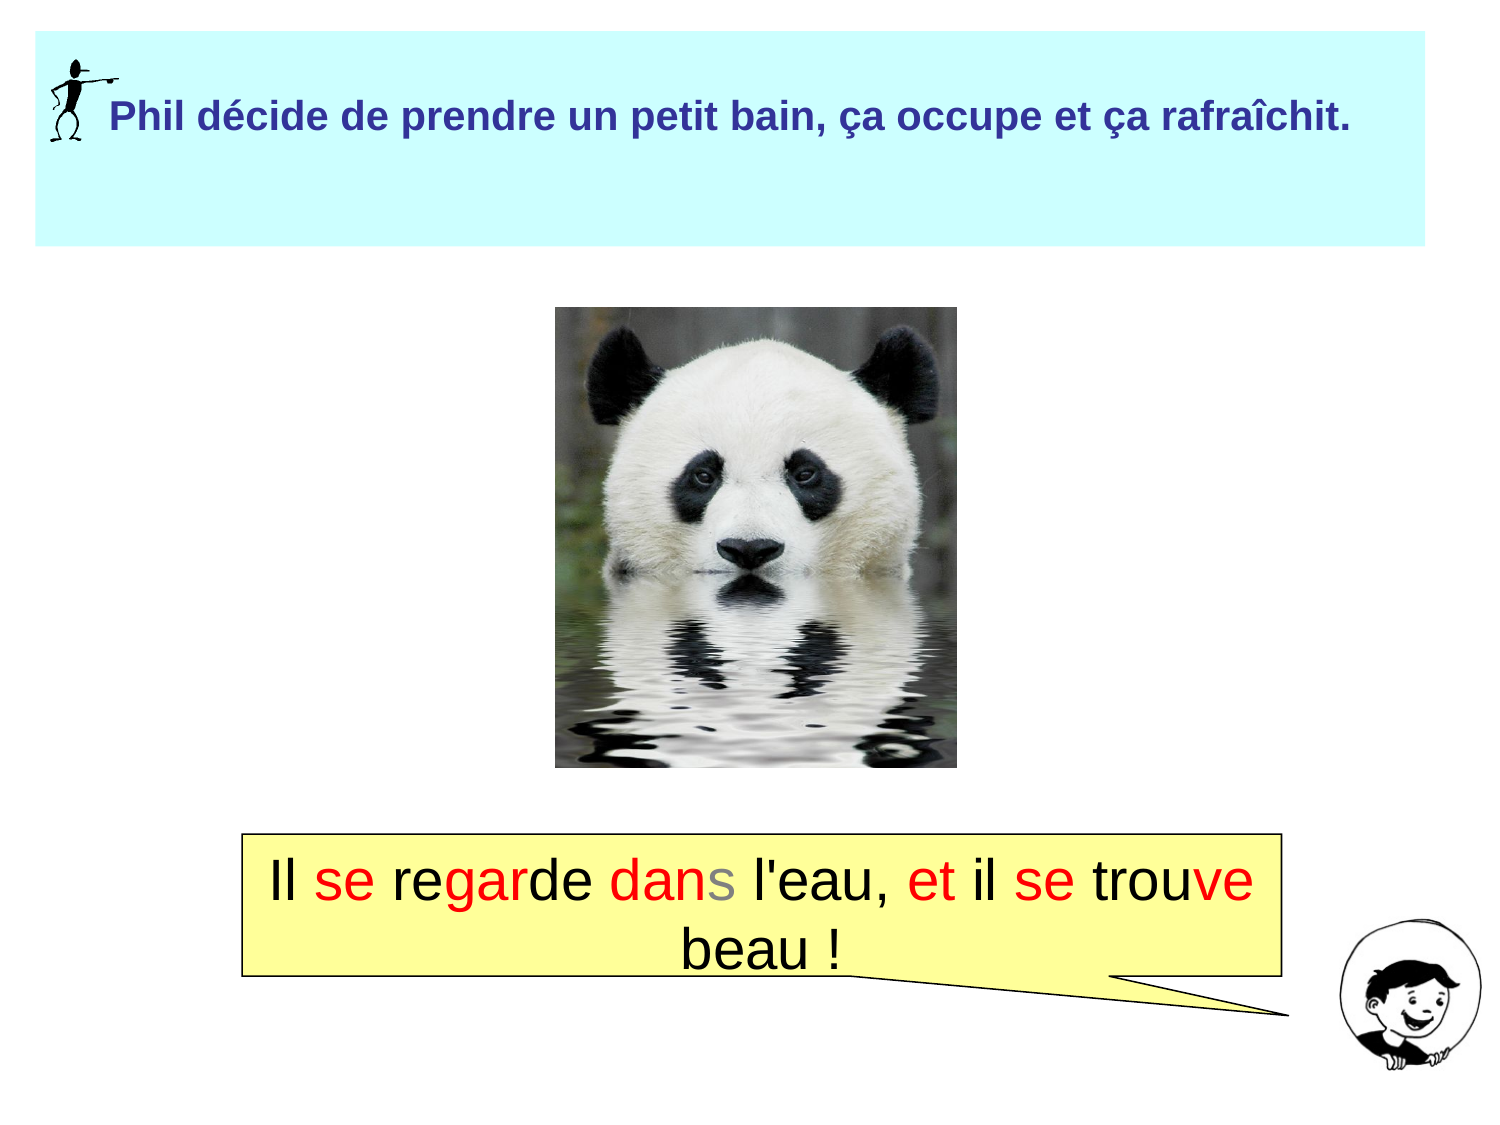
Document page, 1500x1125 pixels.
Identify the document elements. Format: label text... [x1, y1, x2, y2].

picture [50, 59, 119, 142]
title Phil décide de prendre un petit bain, ça occupe et ça rafraîchit. [35, 31, 1426, 247]
text_box Il se regarde dans l'eau, et il se trouve beau ! [242, 834, 1289, 1016]
picture [555, 307, 957, 768]
picture [1339, 916, 1482, 1071]
